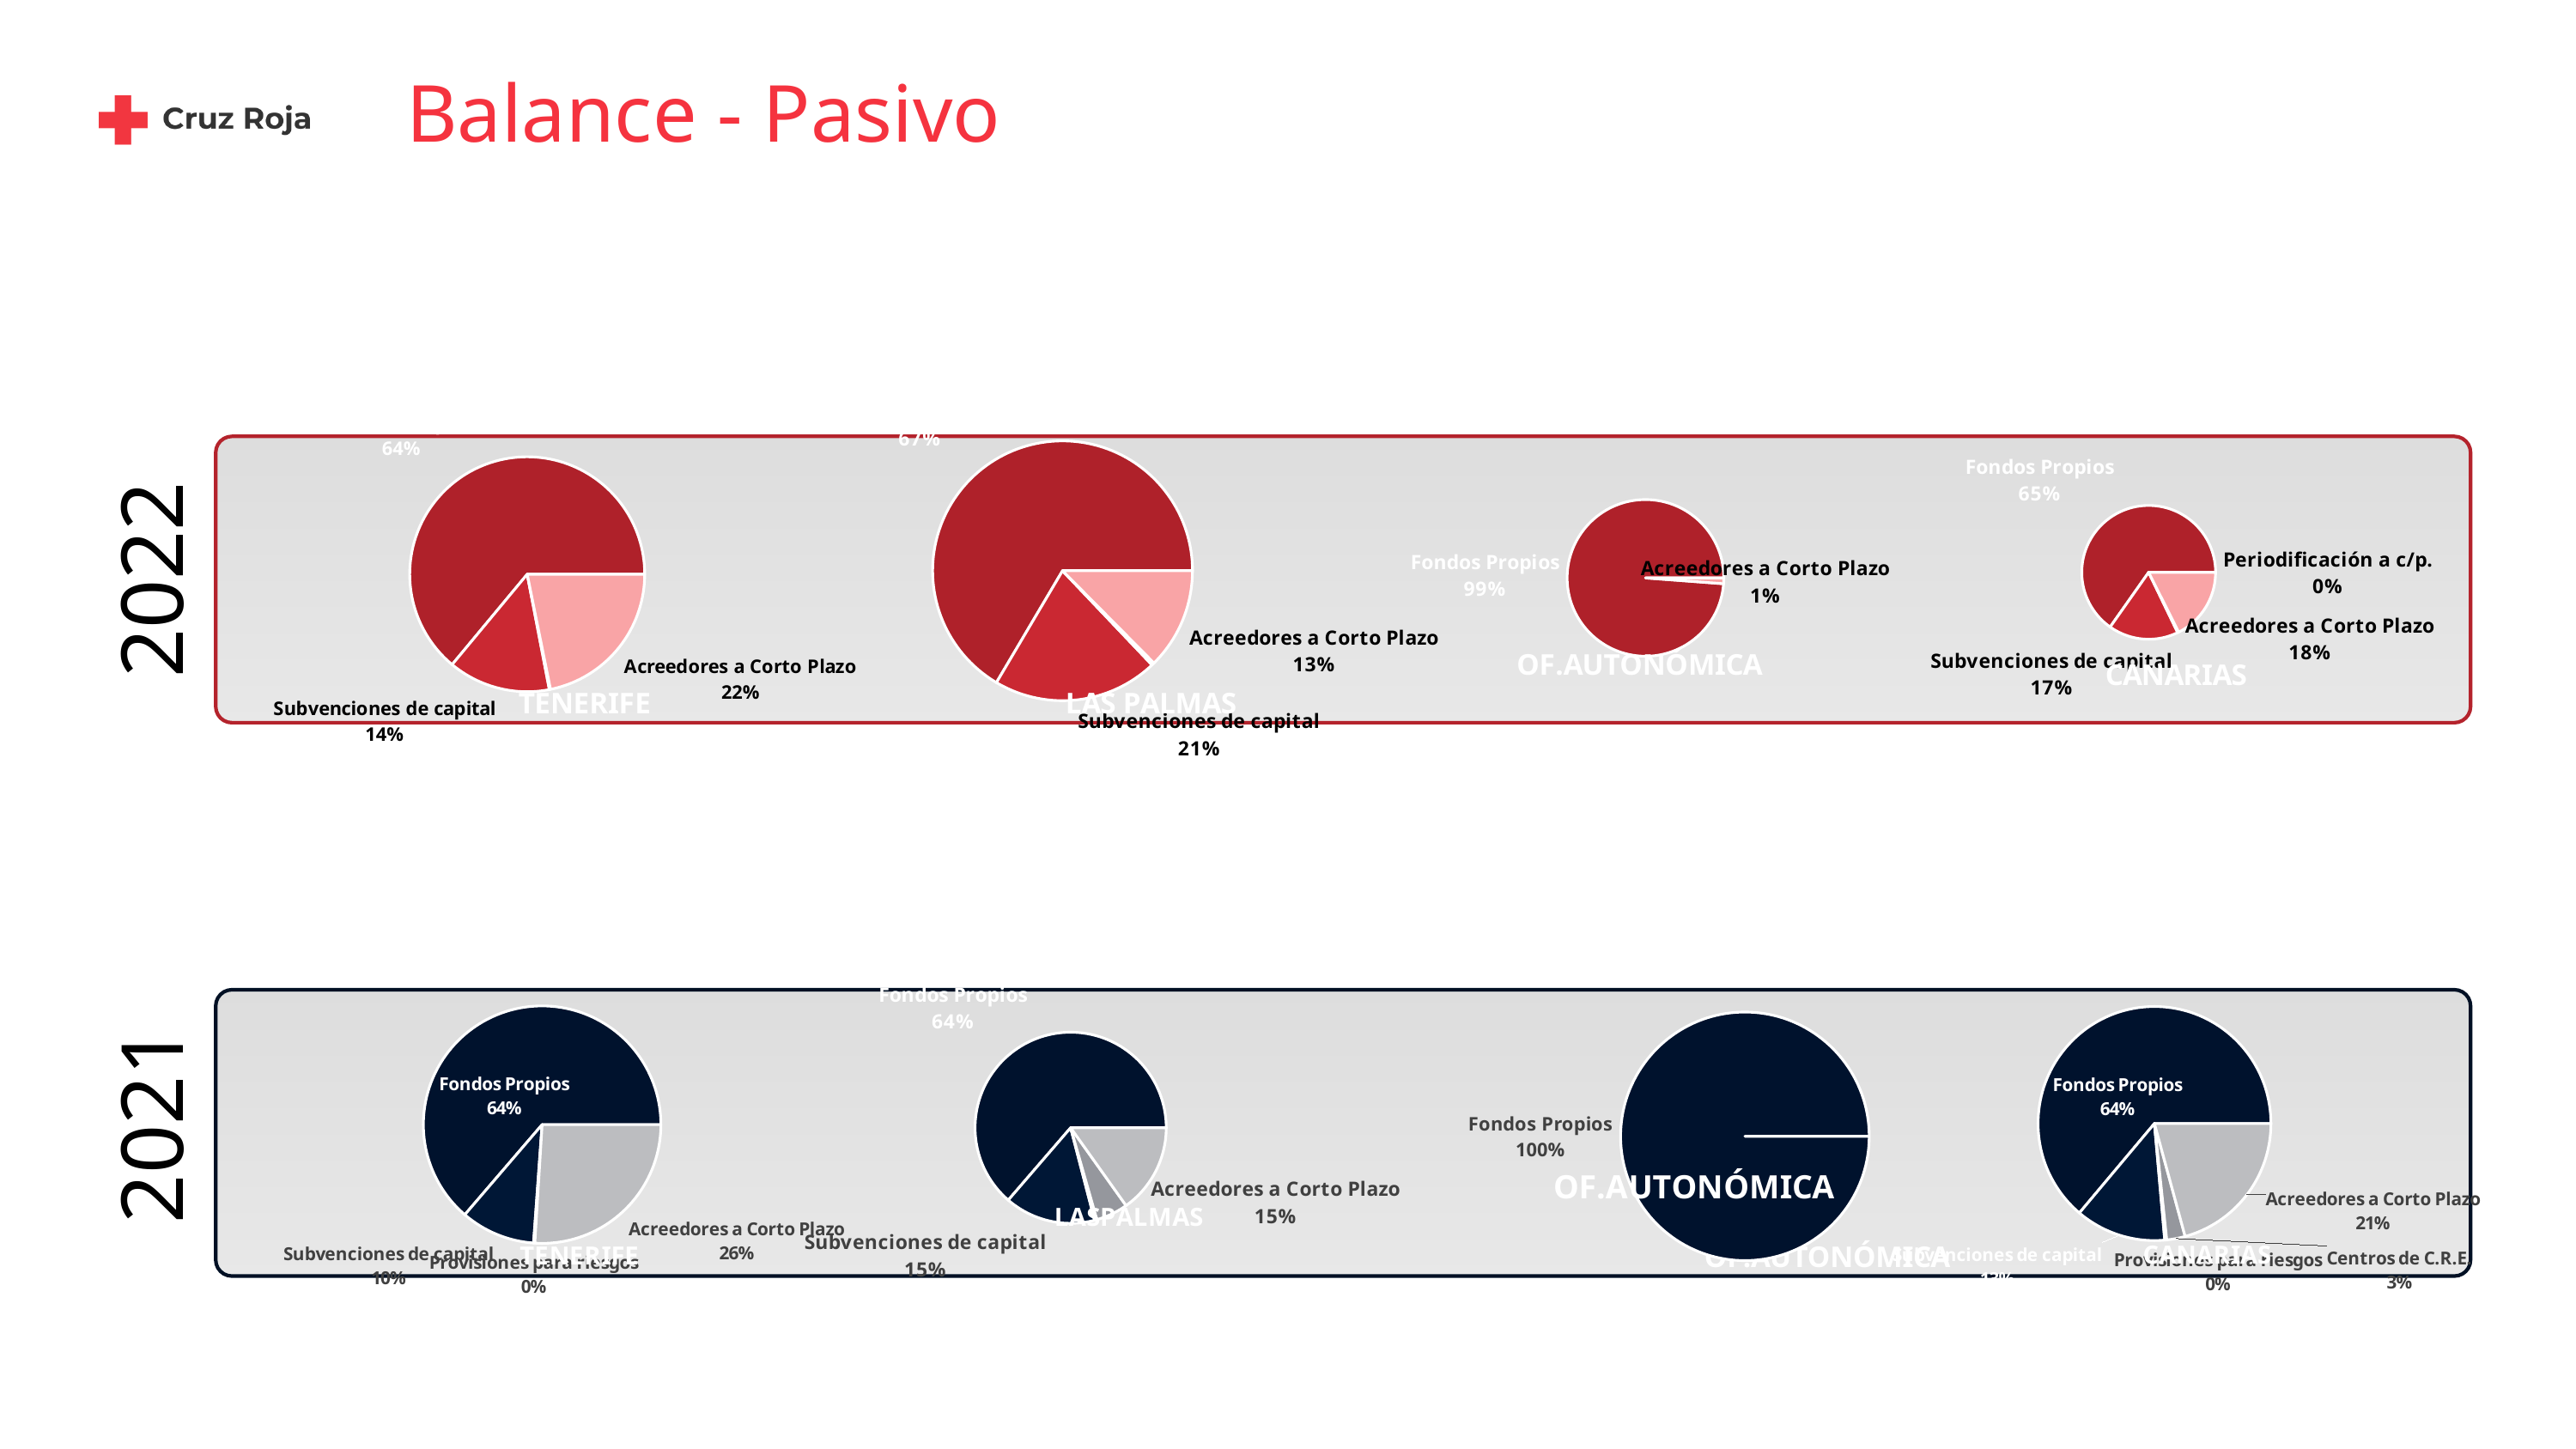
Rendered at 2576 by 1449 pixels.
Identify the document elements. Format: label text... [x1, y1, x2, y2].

text_box [2435, 436, 2471, 723]
chart [251, 257, 2486, 1422]
text_box Balance - Pasivo [393, 75, 2501, 165]
text_box 2022 [90, 436, 208, 692]
text_box [216, 436, 251, 723]
text_box 2021 [90, 956, 208, 1237]
text_box [216, 989, 263, 1276]
